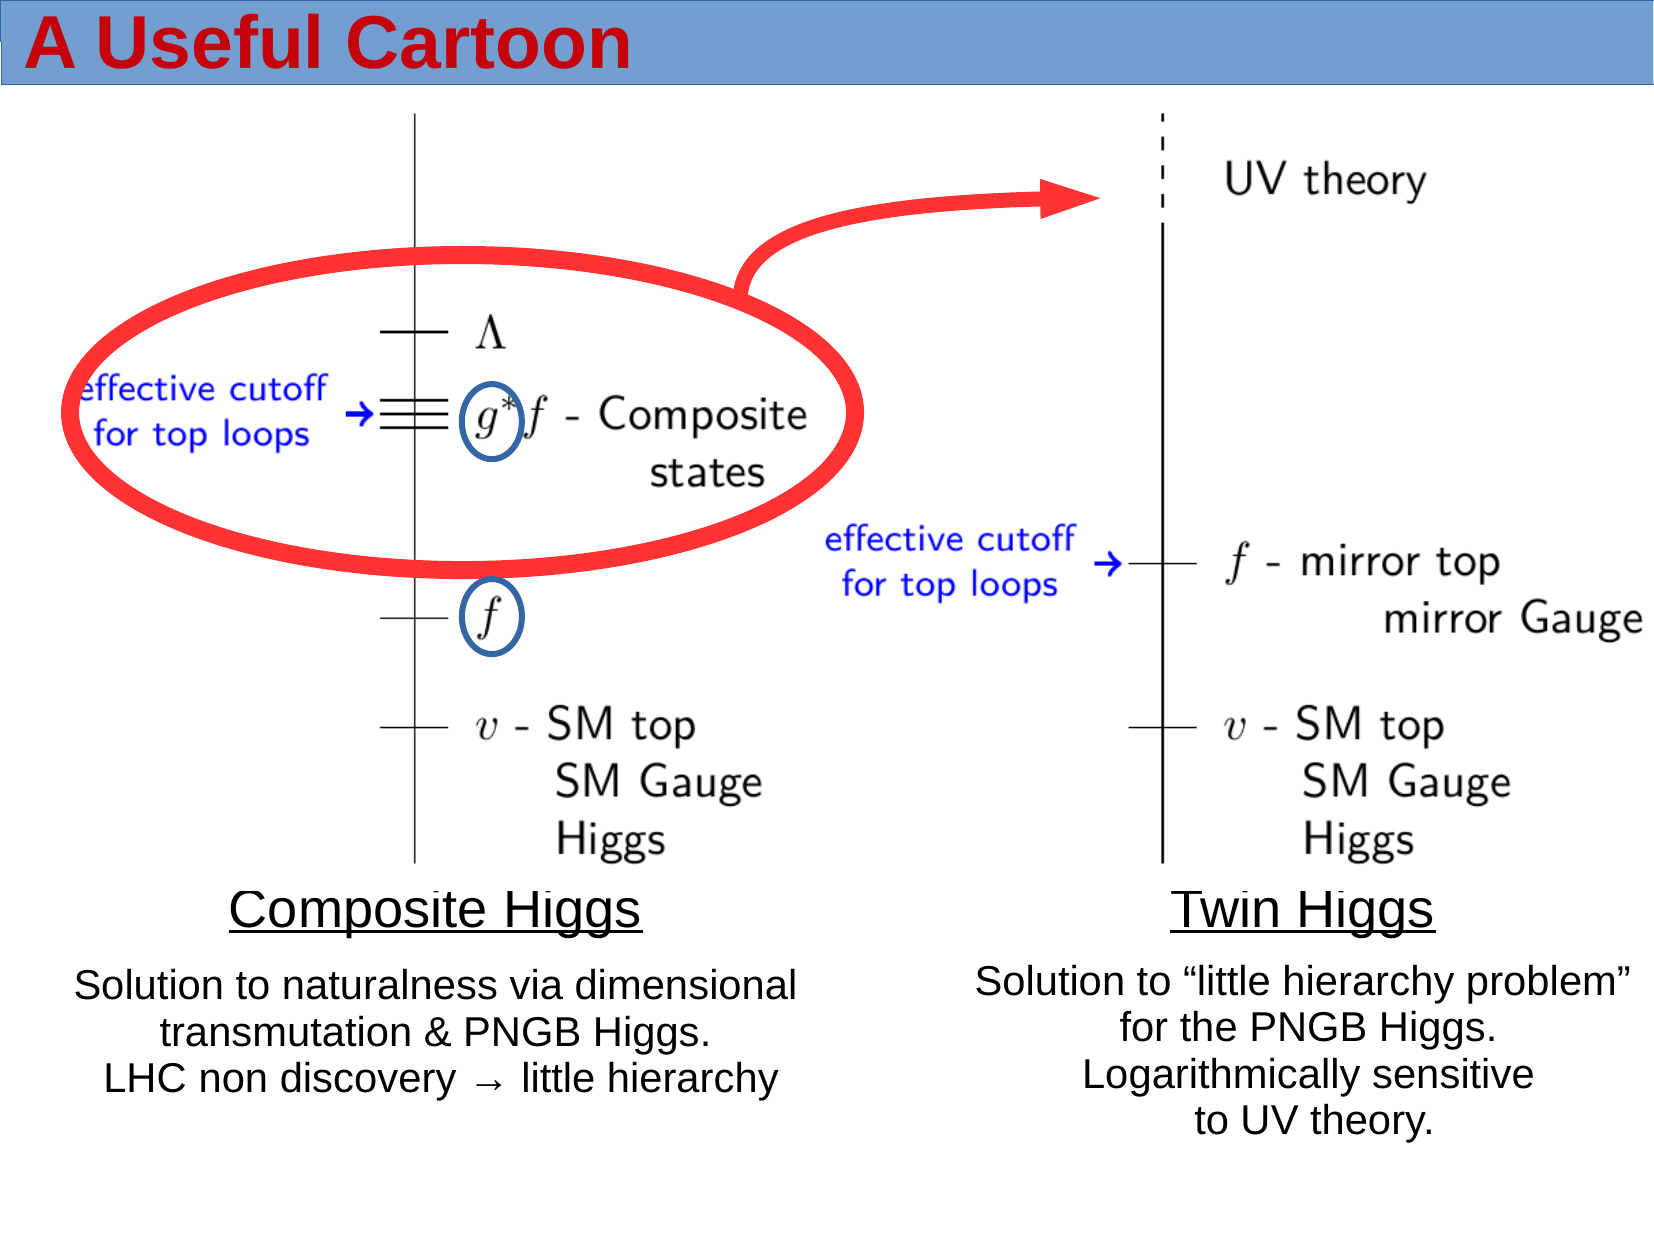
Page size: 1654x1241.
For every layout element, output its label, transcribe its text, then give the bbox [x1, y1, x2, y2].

picture [12, 89, 1654, 891]
title A Useful Cartoon [0, 0, 1285, 107]
text_box [1285, 0, 1654, 85]
list Twin Higgs Solution to “little hierarchy problem” for the PNGB Higgs. Logarithmically sensitive to UV theory. [840, 891, 1654, 1119]
list Composite Higgs Solution to naturalness via dimensional transmutation & PNGB Higgs. LHC non discovery → little hierarchy [0, 878, 828, 1119]
